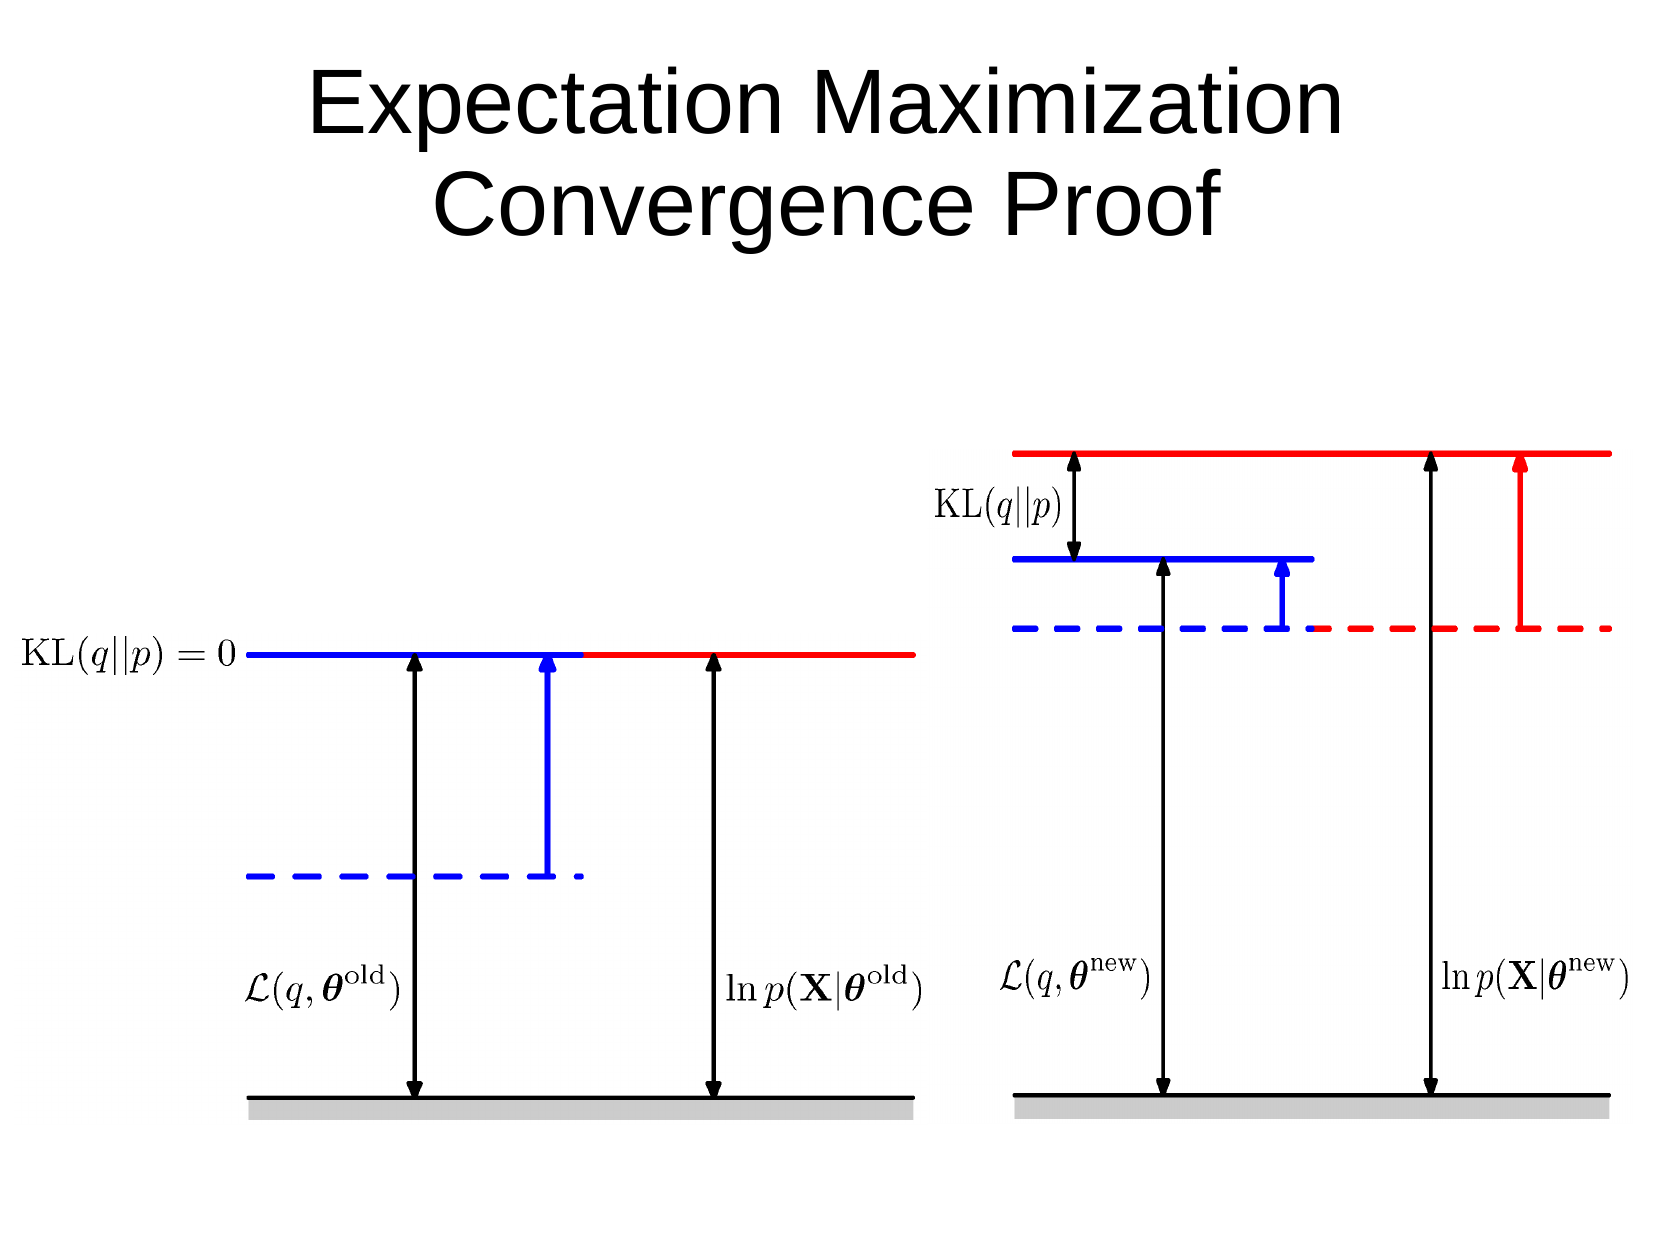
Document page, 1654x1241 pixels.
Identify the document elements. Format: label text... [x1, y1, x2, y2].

picture [14, 449, 1633, 1126]
title Expectation Maximization Convergence Proof [82, 49, 1571, 257]
